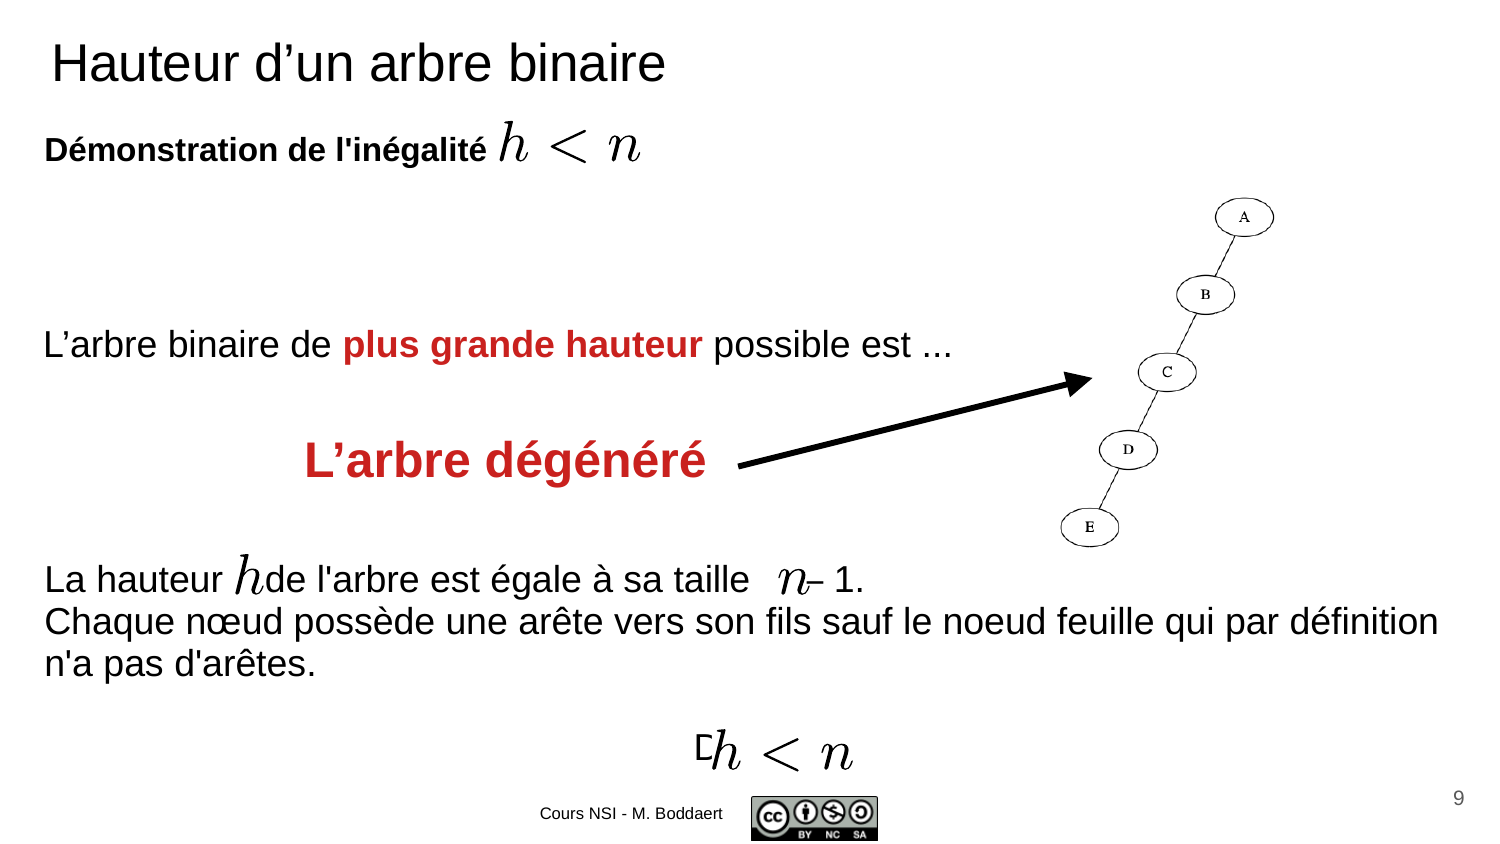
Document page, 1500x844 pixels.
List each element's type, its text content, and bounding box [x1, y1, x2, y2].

text_box L’arbre dégénéré [289, 425, 725, 499]
title Hauteur d’un arbre binaire [51, 13, 1449, 108]
text_box [235, 554, 264, 595]
text_box [499, 120, 641, 164]
picture [751, 796, 878, 841]
picture [1057, 194, 1316, 550]
text_box [778, 568, 810, 595]
text_box [711, 729, 853, 772]
text_box La hauteur de l'arbre est égale à sa taille – 1. Chaque nœud possède une arête vers son fils sauf le noeud feuille qui par définition n'a pas d'arêtes. D'où, [29, 551, 1477, 784]
slide_number <numéro> [1389, 764, 1480, 830]
text_box L’arbre binaire de plus grande hauteur possible est ... [28, 315, 1004, 375]
text_box Démonstration de l'inégalité [29, 120, 1477, 207]
